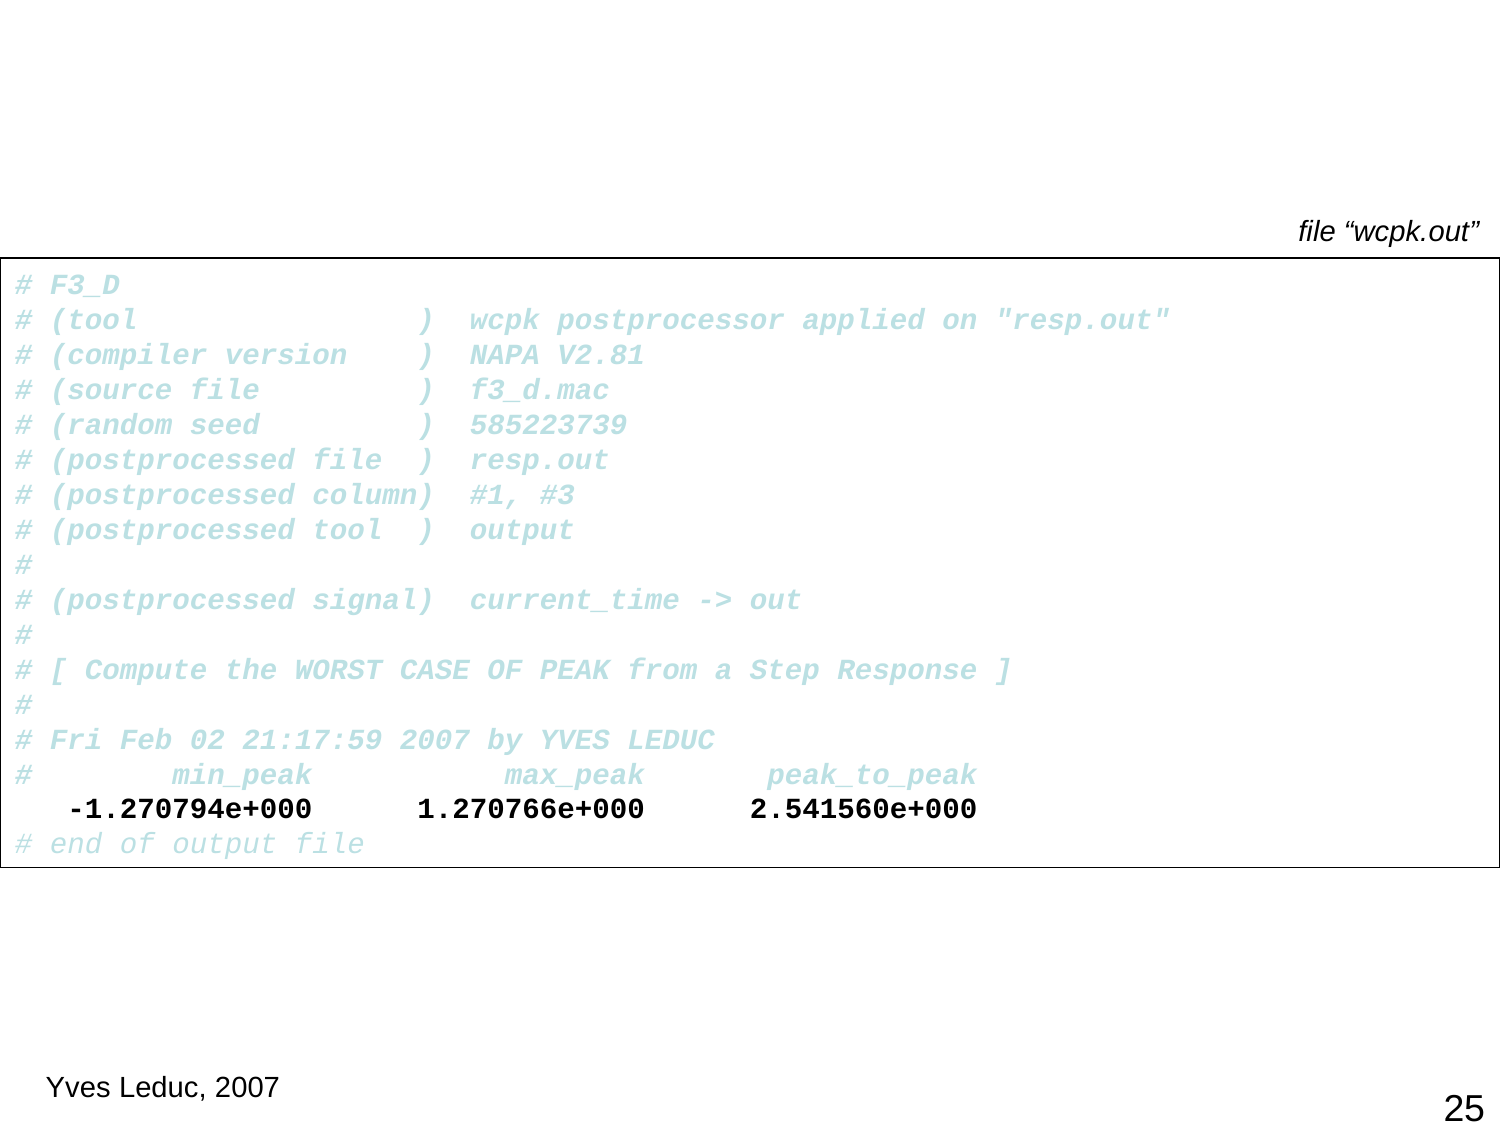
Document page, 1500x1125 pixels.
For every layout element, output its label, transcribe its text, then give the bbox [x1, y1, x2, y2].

text_box # F3_D # (tool ) wcpk postprocessor applied on "resp.out" # (compiler version ) NAPA V2.81 # (source file ) f3_d.mac # (random seed ) 585223739 # (postprocessed file ) resp.out # (postprocessed column) #1, #3 # (postprocessed tool ) output # # (postprocessed signal) current_time -> out # # [ Compute the WORST CASE OF PEAK from a Step Response ] # # Fri Feb 02 21:17:59 2007 by YVES LEDUC # min_peak max_peak peak_to_peak -1.270794e+000 1.270766e+000 2.541560e+000 # end of output file [0, 257, 1500, 868]
text_box file “wcpk.out” [1283, 204, 1495, 255]
